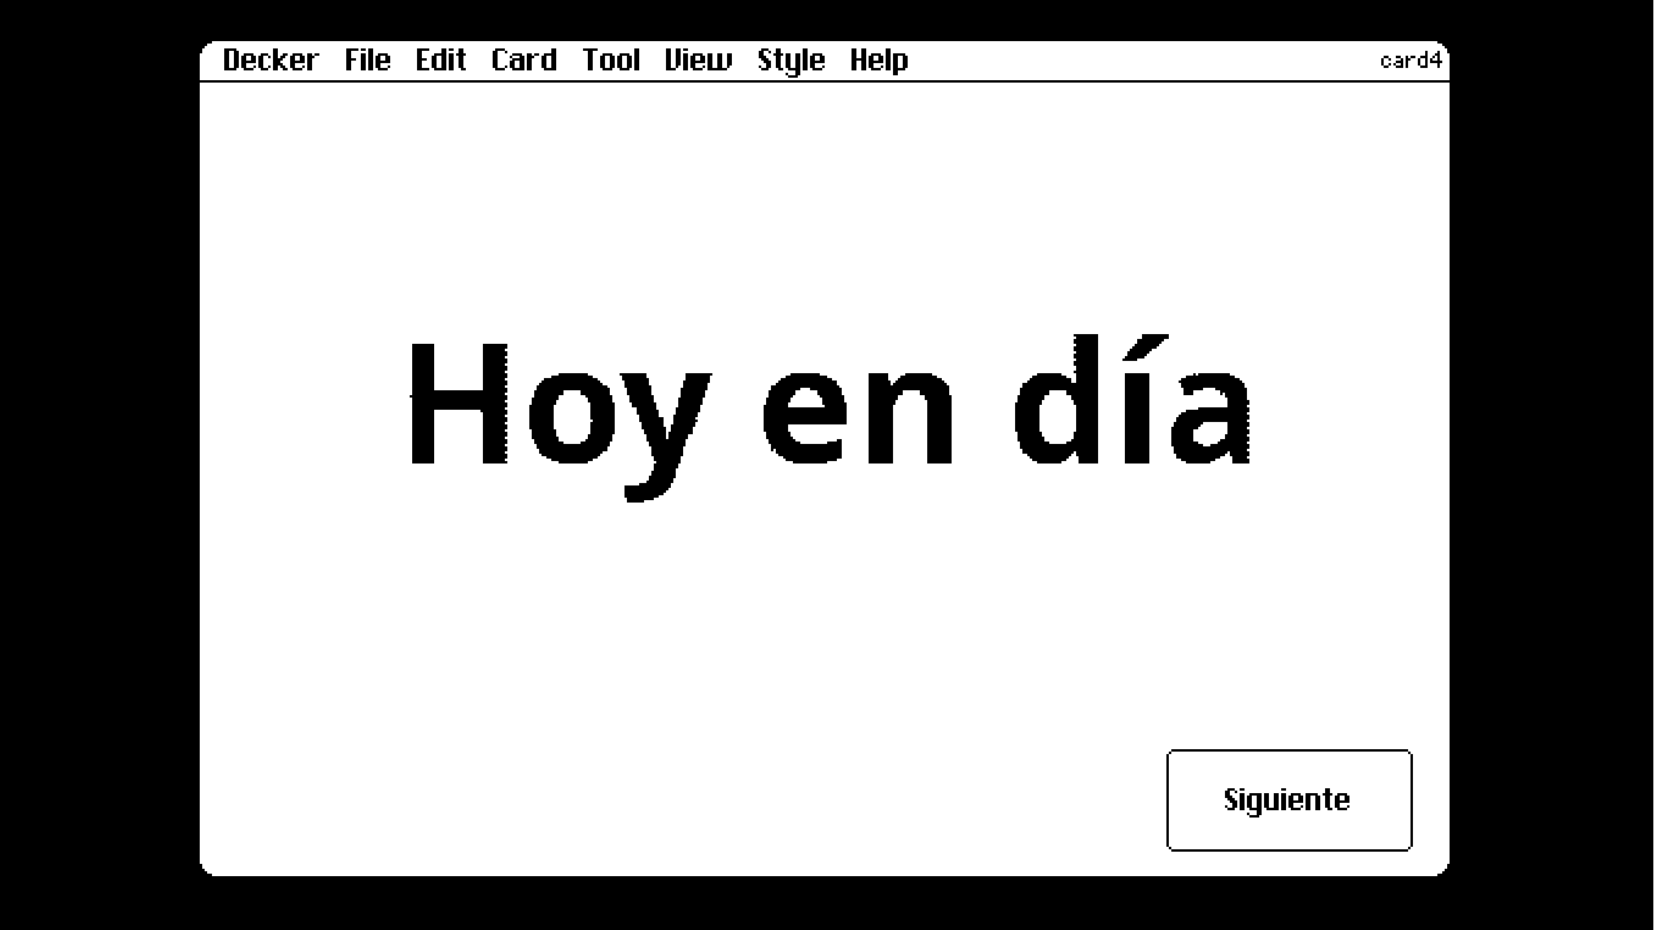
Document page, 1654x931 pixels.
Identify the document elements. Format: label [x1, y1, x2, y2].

picture [195, 29, 1457, 886]
